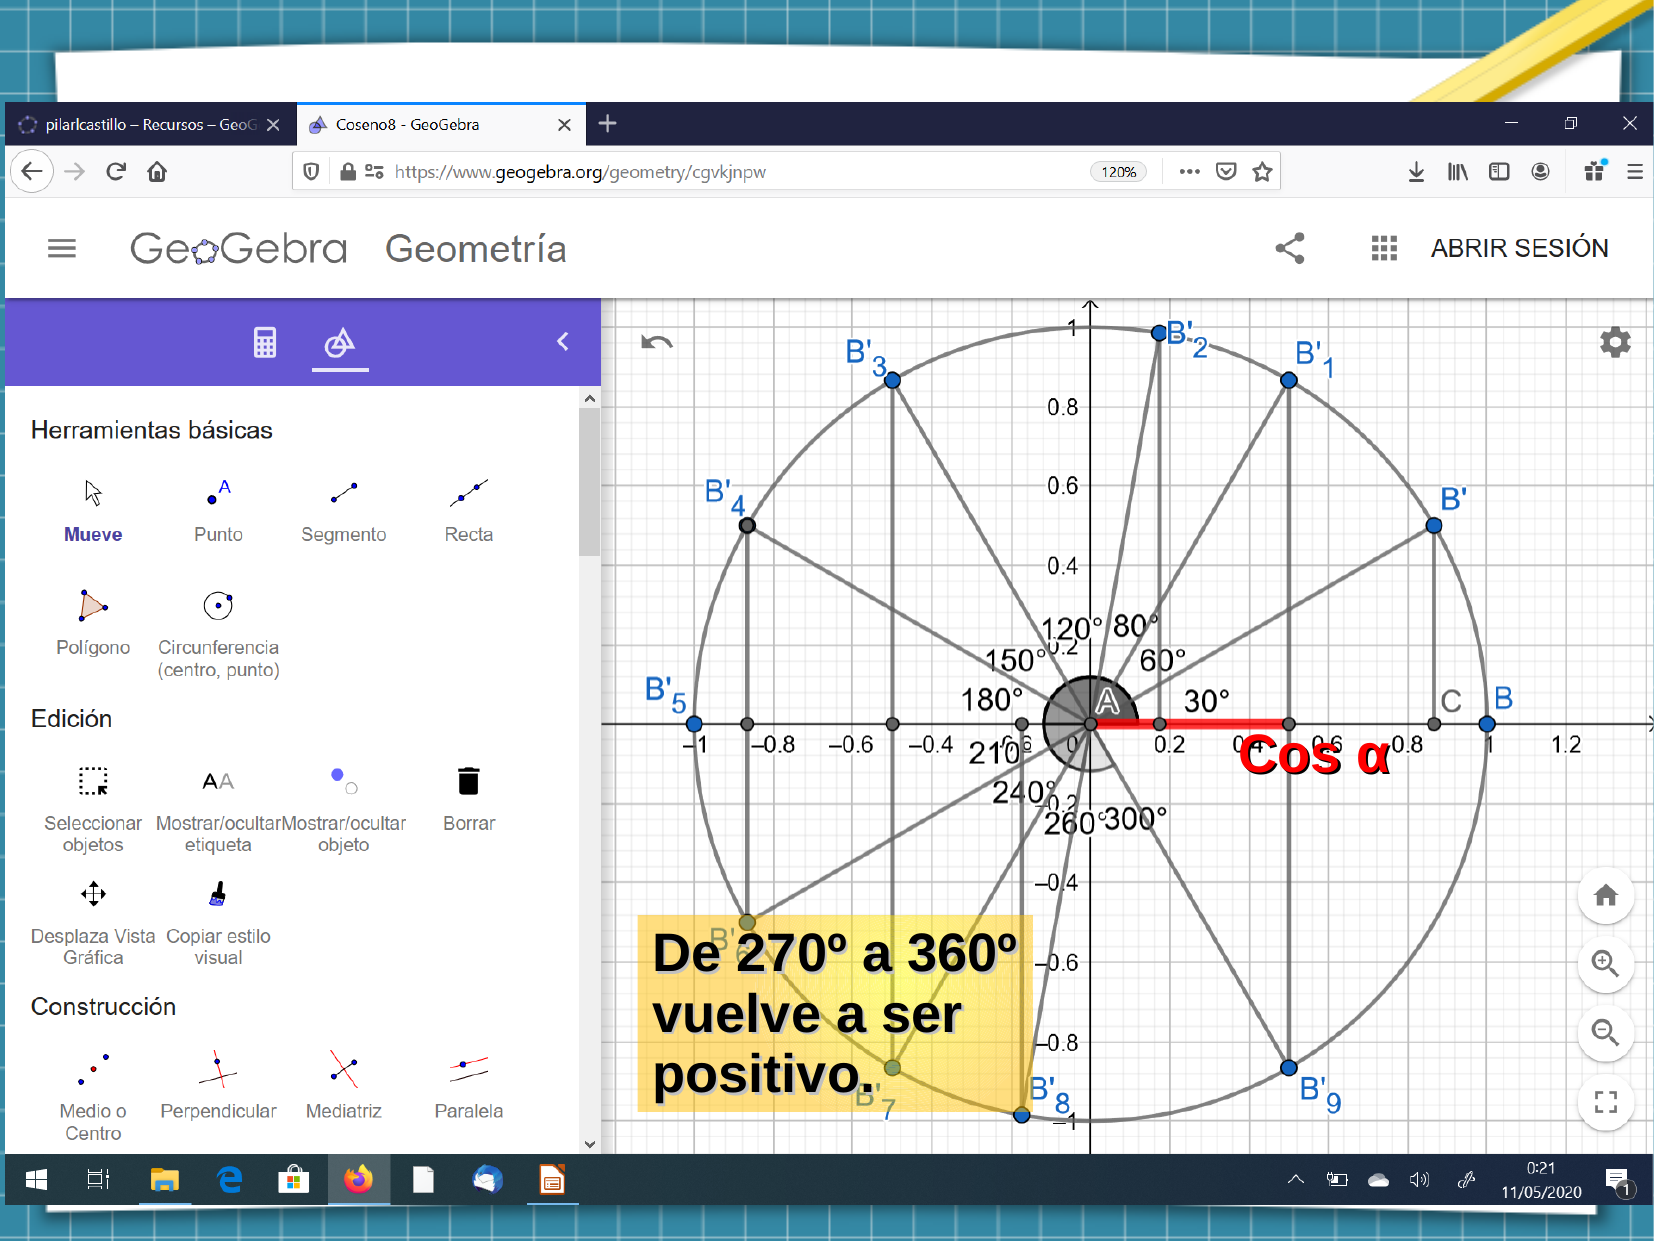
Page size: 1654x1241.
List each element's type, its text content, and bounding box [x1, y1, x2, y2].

text_box Cos α [1223, 715, 1406, 852]
text_box De 270º a 360º vuelve a ser positivo. [637, 915, 1033, 1112]
picture [0, 0, 1654, 1241]
